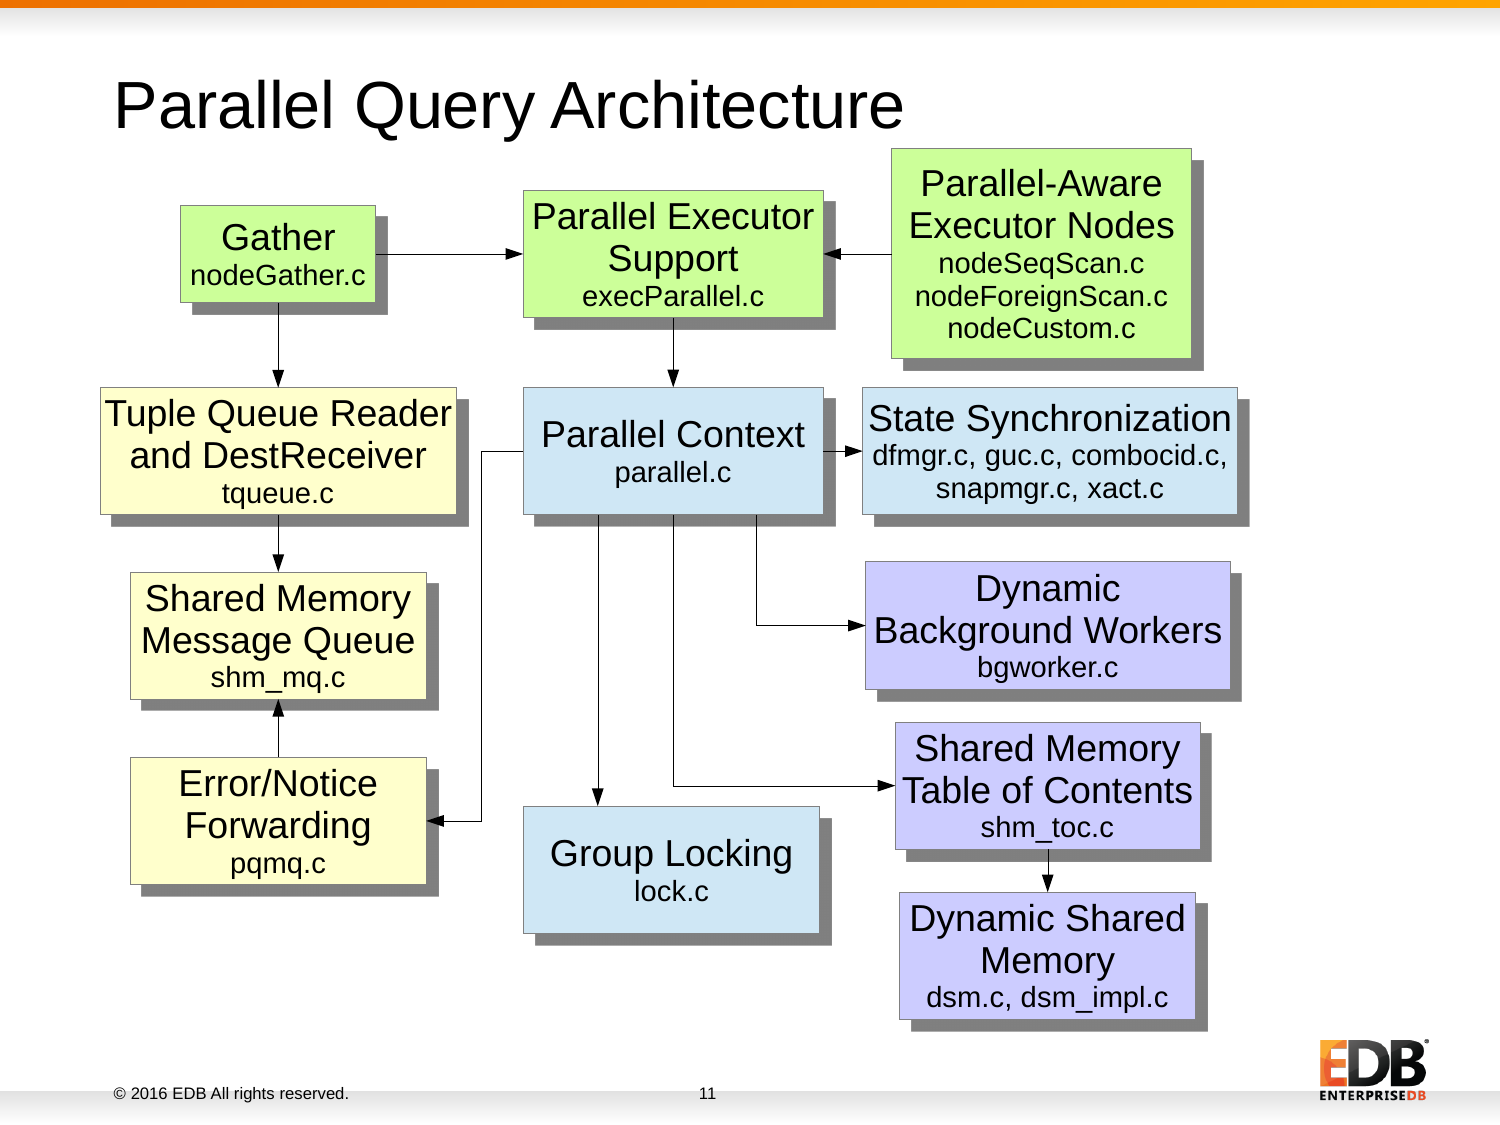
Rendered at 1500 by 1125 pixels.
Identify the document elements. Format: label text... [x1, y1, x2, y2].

text_box Dynamic Shared Memory dsm.c, dsm_impl.c [899, 892, 1196, 1020]
text_box Shared Memory Message Queue shm_mq.c [130, 572, 427, 700]
text_box Dynamic Background Workers bgworker.c [865, 561, 1231, 690]
text_box Parallel Executor Support execParallel.c [523, 190, 824, 318]
text_box Tuple Queue Reader and DestReceiver tqueue.c [100, 387, 457, 515]
text_box Group Locking lock.c [523, 806, 820, 934]
text_box Parallel Context parallel.c [523, 387, 824, 515]
text_box Error/Notice Forwarding pqmq.c [130, 757, 427, 885]
text_box Gather nodeGather.c [180, 205, 376, 303]
picture [1318, 1036, 1430, 1101]
text_box Shared Memory Table of Contents shm_toc.c [895, 722, 1201, 850]
title Parallel Query Architecture [98, 26, 1403, 188]
text_box State Synchronization dfmgr.c, guc.c, combocid.c, snapmgr.c, xact.c [862, 387, 1238, 515]
text_box Parallel-Aware Executor Nodes nodeSeqScan.c nodeForeignScan.c nodeCustom.c [891, 148, 1192, 359]
